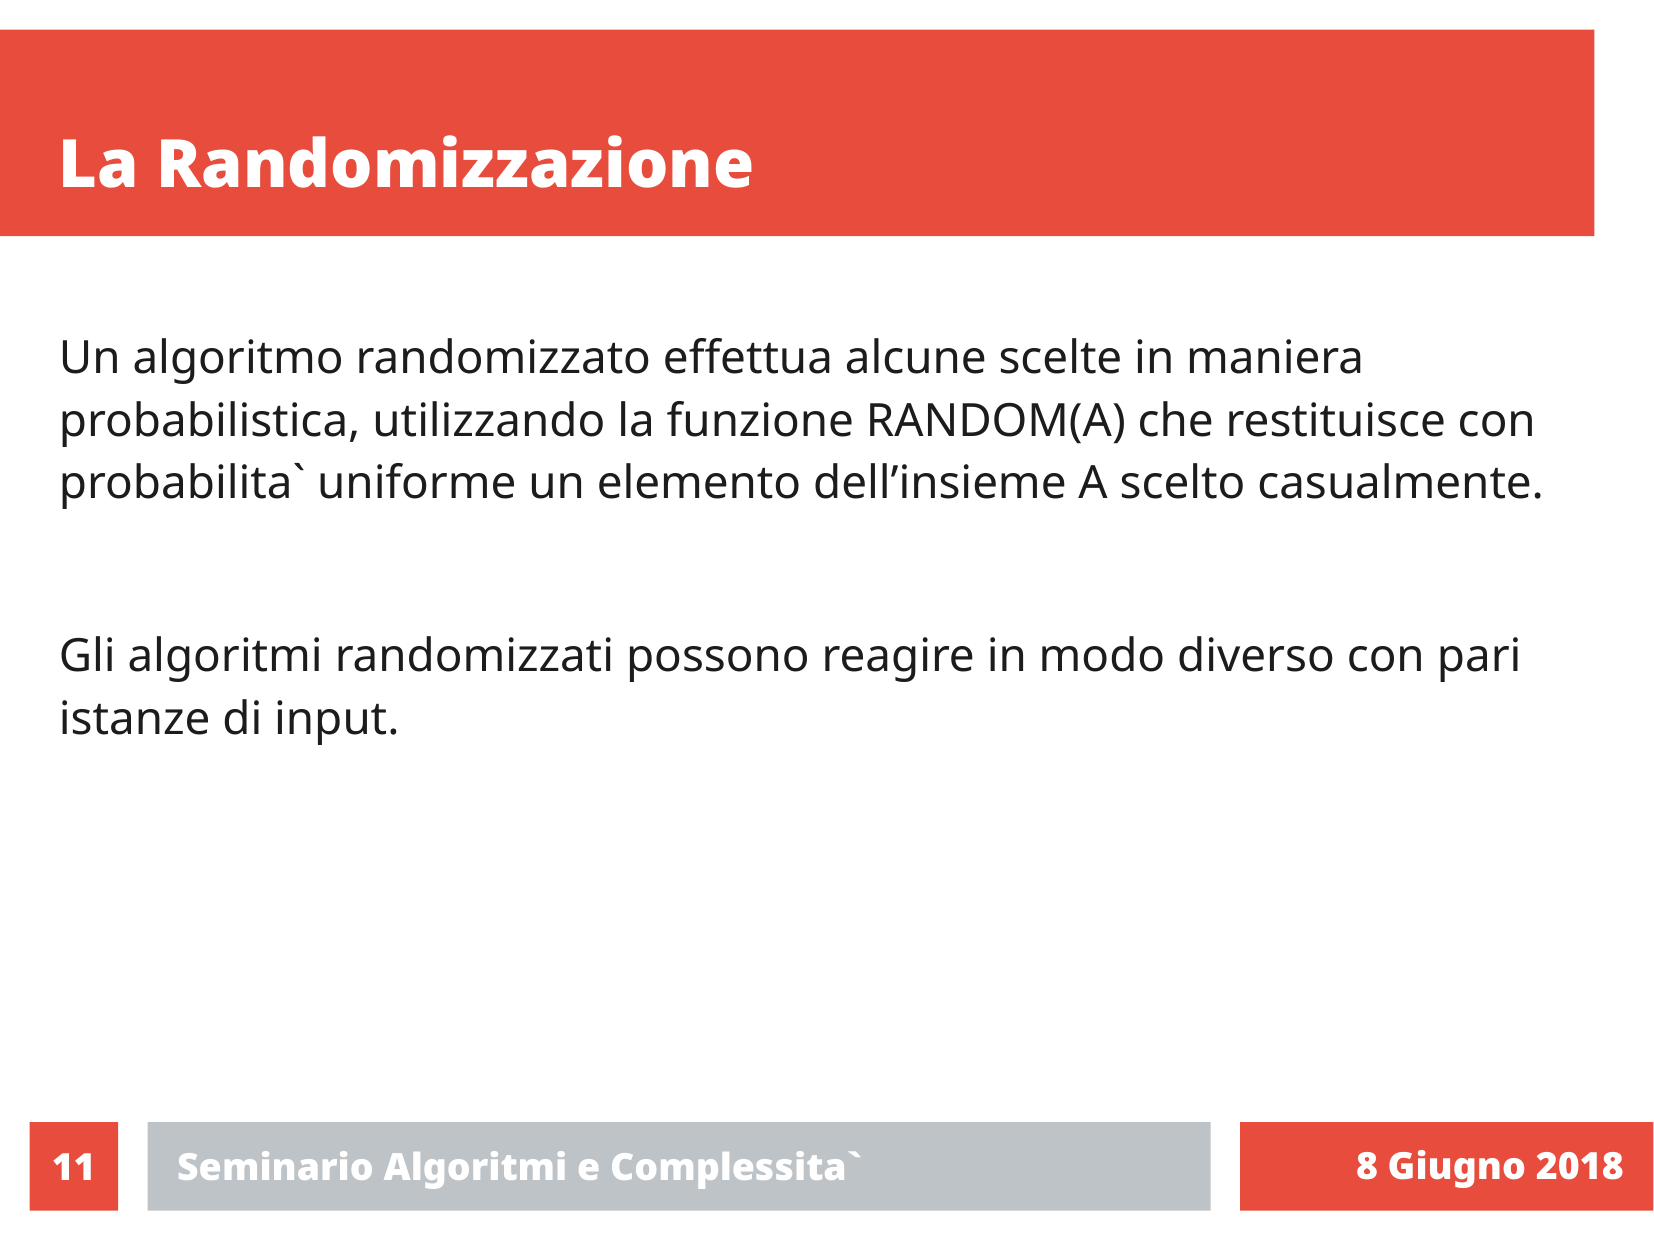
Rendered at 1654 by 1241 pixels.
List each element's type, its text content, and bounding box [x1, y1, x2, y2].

list Un algoritmo randomizzato effettua alcune scelte in maniera probabilistica, utilizzando la funzione RANDOM(A) che restituisce con probabilita` uniforme un elemento dell’insieme A scelto casualmente. Gli algoritmi randomizzati possono reagire in modo diverso con pari istanze di input. [59, 324, 1565, 1093]
title La Randomizzazione [59, 59, 1595, 207]
